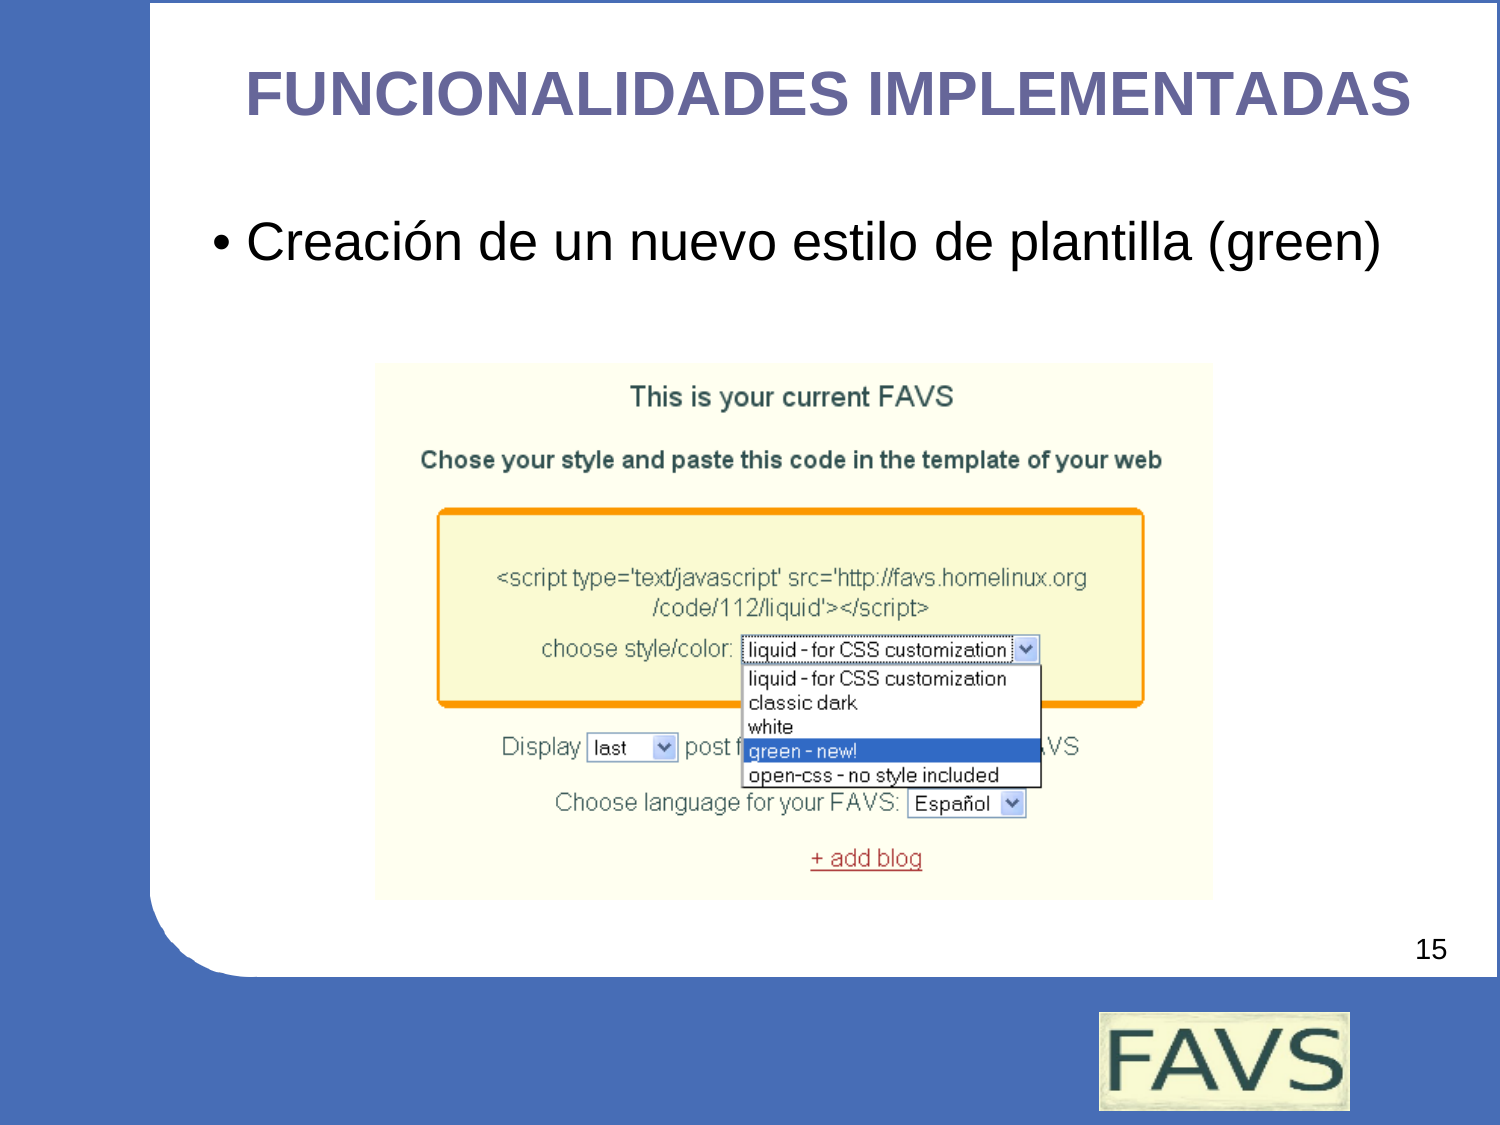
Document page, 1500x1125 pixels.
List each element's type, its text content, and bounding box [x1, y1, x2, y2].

subtitle Creación de un nuevo estilo de plantilla (green) [212, 182, 1448, 300]
picture [0, 0, 1500, 1125]
title FUNCIONALIDADES IMPLEMENTADAS [212, 24, 1447, 164]
